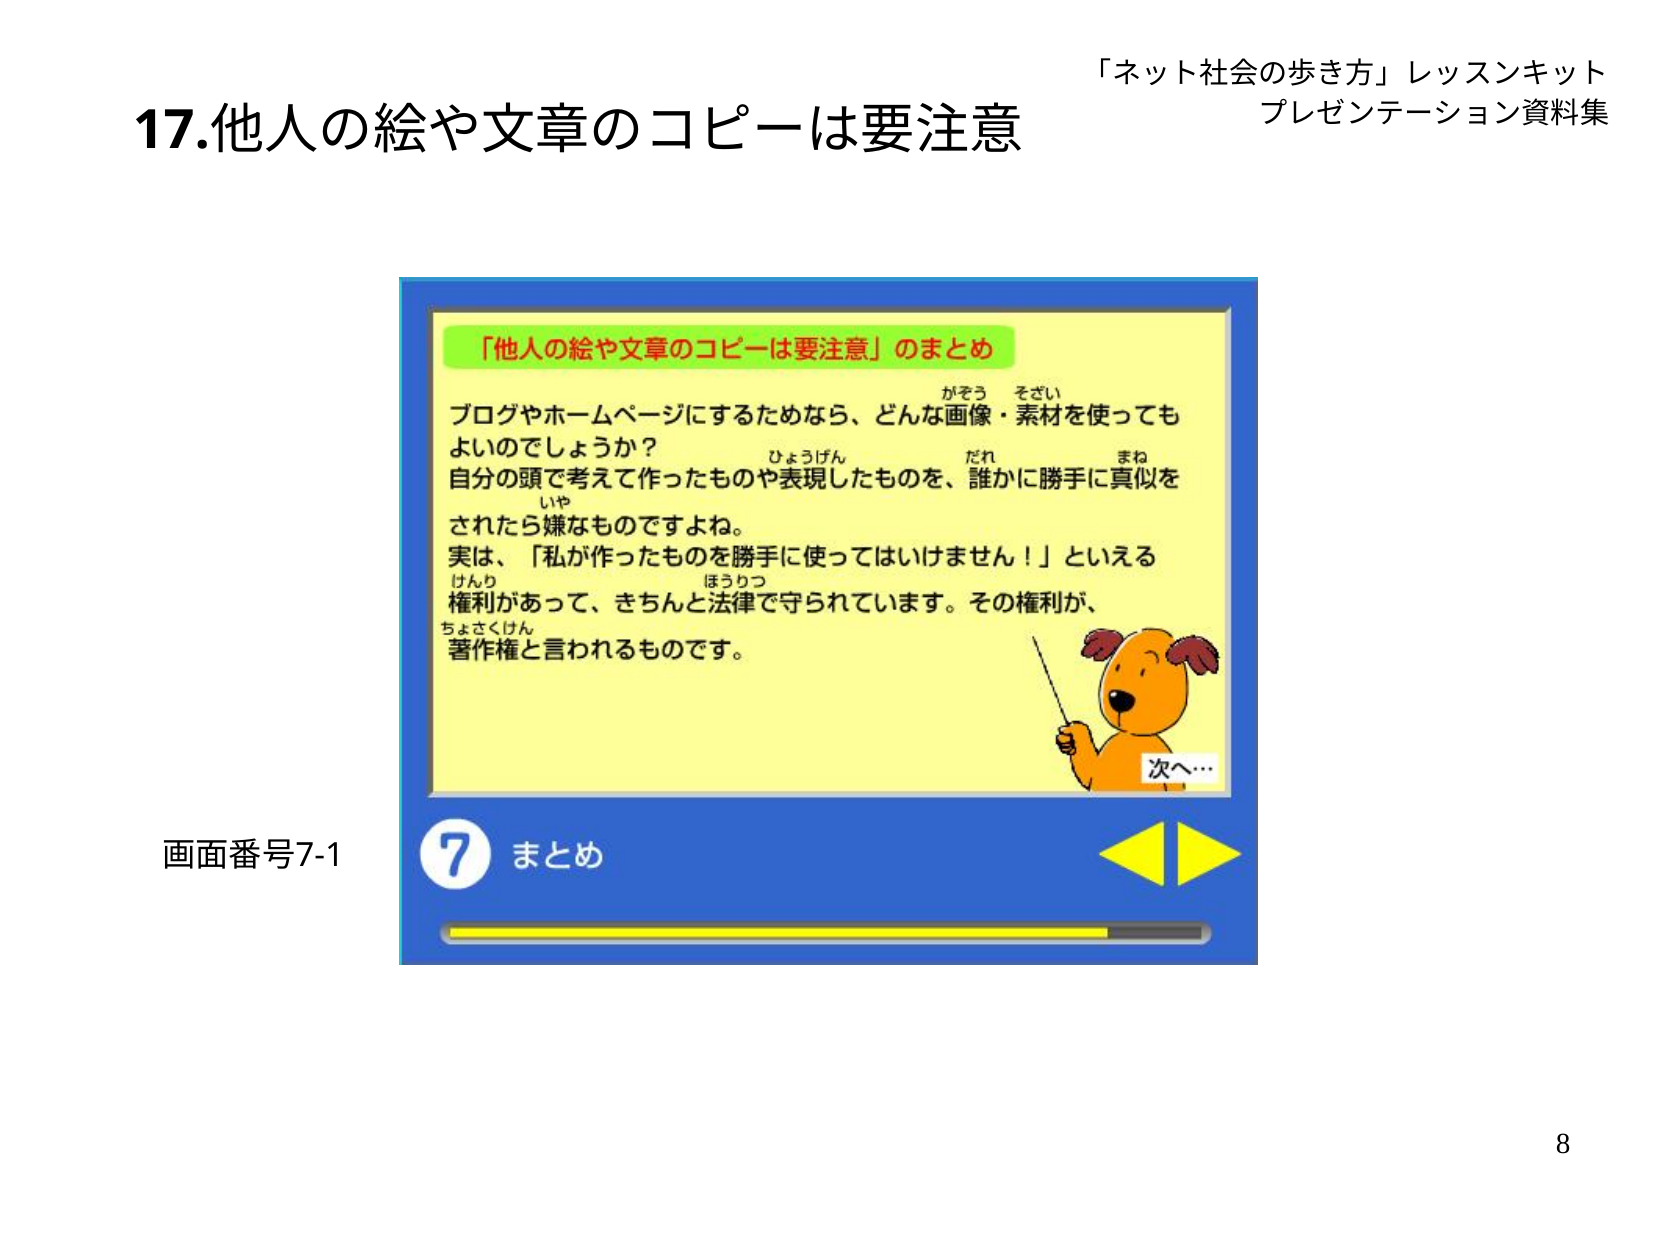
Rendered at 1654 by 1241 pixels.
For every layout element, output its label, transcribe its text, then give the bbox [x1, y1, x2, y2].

text_box 「ネット社会の歩き方」レッスンキット プレゼンテーション資料集 [1062, 44, 1625, 139]
text_box 画面番号7-1 [147, 826, 384, 882]
picture [399, 277, 1258, 965]
text_box 17.他人の絵や文章のコピーは要注意 [118, 88, 1241, 169]
